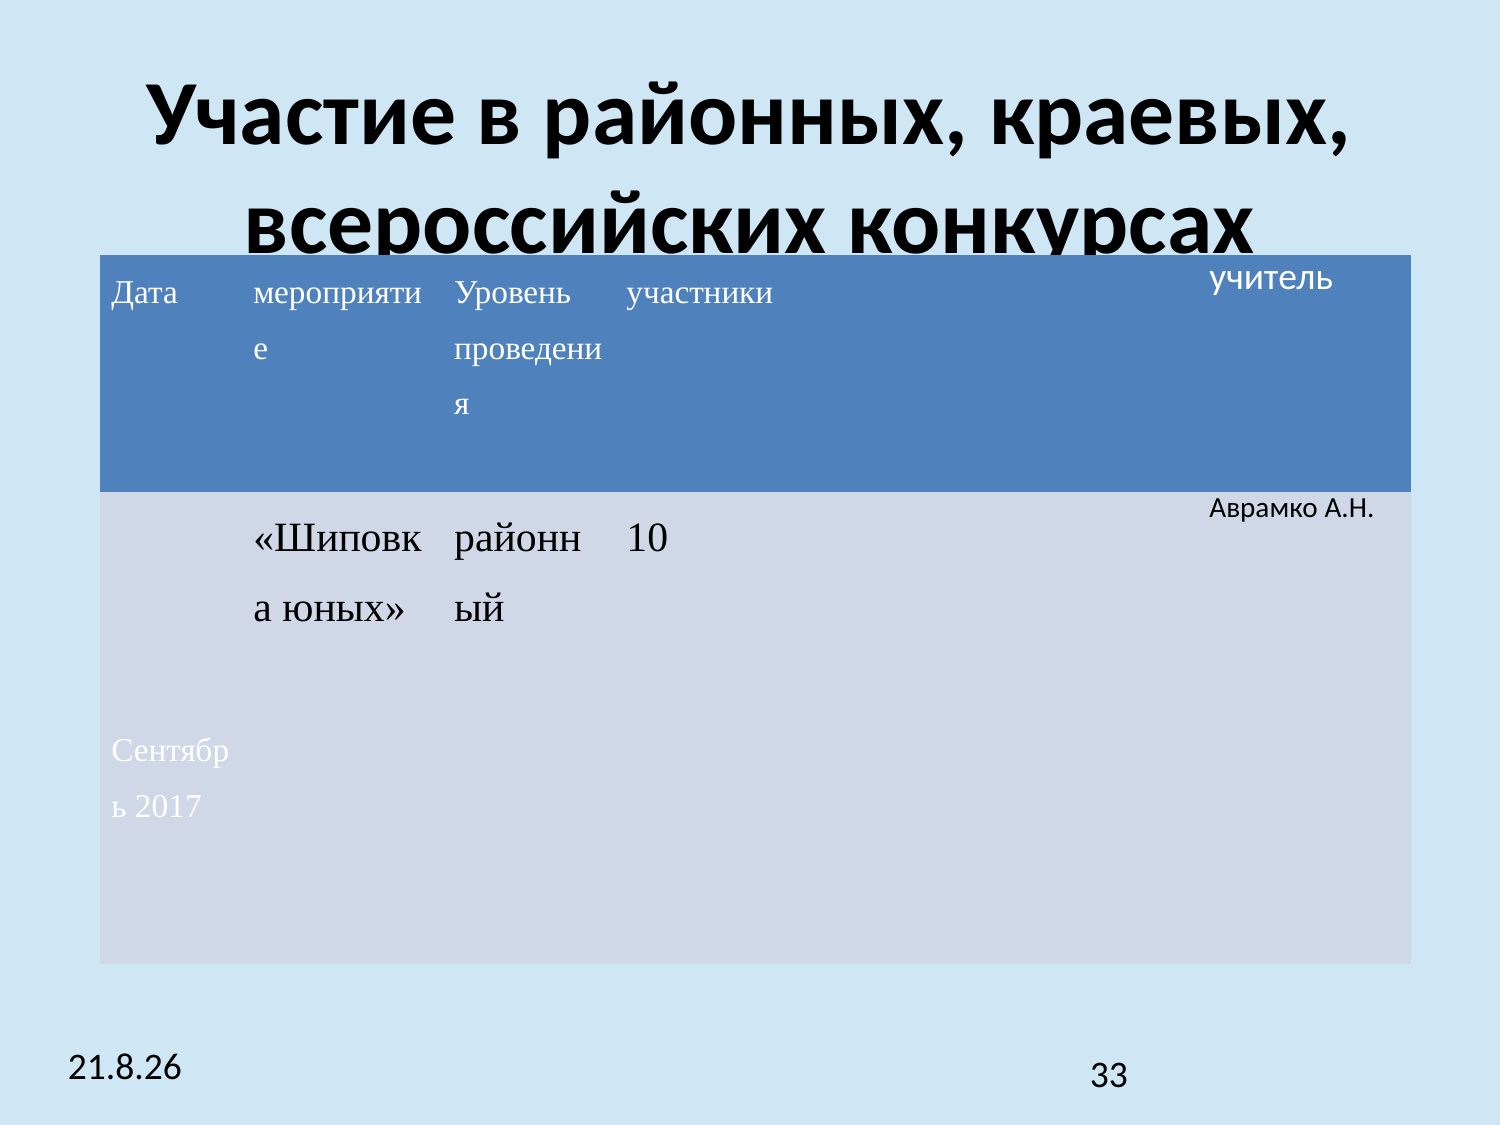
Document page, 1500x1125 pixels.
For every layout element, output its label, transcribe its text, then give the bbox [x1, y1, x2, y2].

table_header мероприятие [242, 255, 443, 492]
table_cell Сентябрь 2017 [100, 492, 242, 964]
table_cell «Шиповка юных» [242, 492, 443, 964]
table_header участники [615, 255, 1199, 492]
table_header Уровень проведения [443, 255, 615, 492]
table_cell Аврамко А.Н. [1199, 492, 1411, 964]
table_cell 10 [615, 492, 1199, 964]
table_header Дата [100, 255, 242, 492]
title Участие в районных, краевых, всероссийских конкурсах [75, 45, 1425, 233]
slide_number 29.4.19 [53, 1035, 404, 1095]
table_cell районный [443, 492, 615, 964]
slide_number <номер> [1074, 1042, 1425, 1103]
table_header учитель [1199, 255, 1411, 492]
